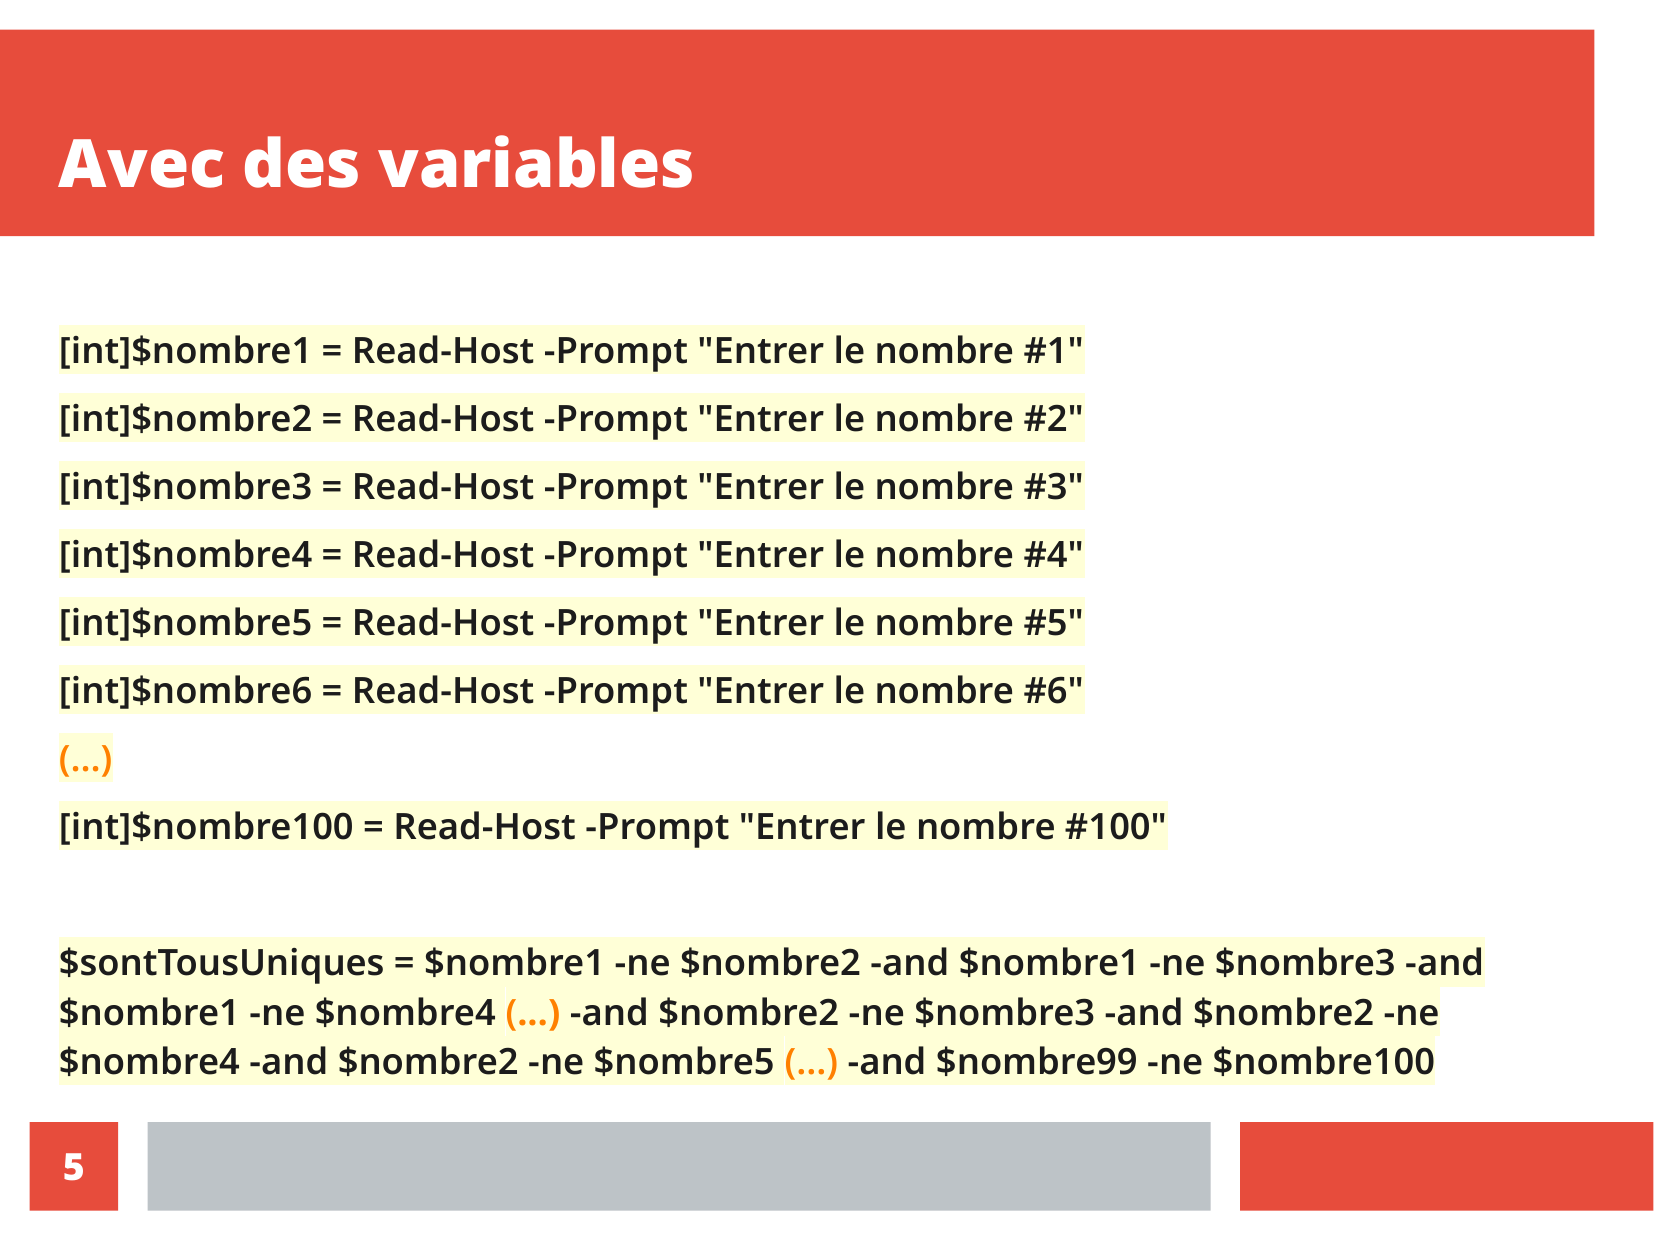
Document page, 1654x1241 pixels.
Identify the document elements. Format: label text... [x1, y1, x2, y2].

title Avec des variables [59, 59, 1595, 207]
list [int]$nombre1 = Read-Host -Prompt "Entrer le nombre #1" [int]$nombre2 = Read-Host -Prompt "Entrer le nombre #2" [int]$nombre3 = Read-Host -Prompt "Entrer le nombre #3" [int]$nombre4 = Read-Host -Prompt "Entrer le nombre #4" [int]$nombre5 = Read-Host -Prompt "Entrer le nombre #5" [int]$nombre6 = Read-Host -Prompt "Entrer le nombre #6" (...) [int]$nombre100 = Read-Host -Prompt "Entrer le nombre #100" $sontTousUniques = $nombre1 -ne $nombre2 -and $nombre1 -ne $nombre3 -and $nombre1 -ne $nombre4 (...) -and $nombre2 -ne $nombre3 -and $nombre2 -ne $nombre4 -and $nombre2 -ne $nombre5 (...) -and $nombre99 -ne $nombre100 [59, 324, 1565, 1093]
